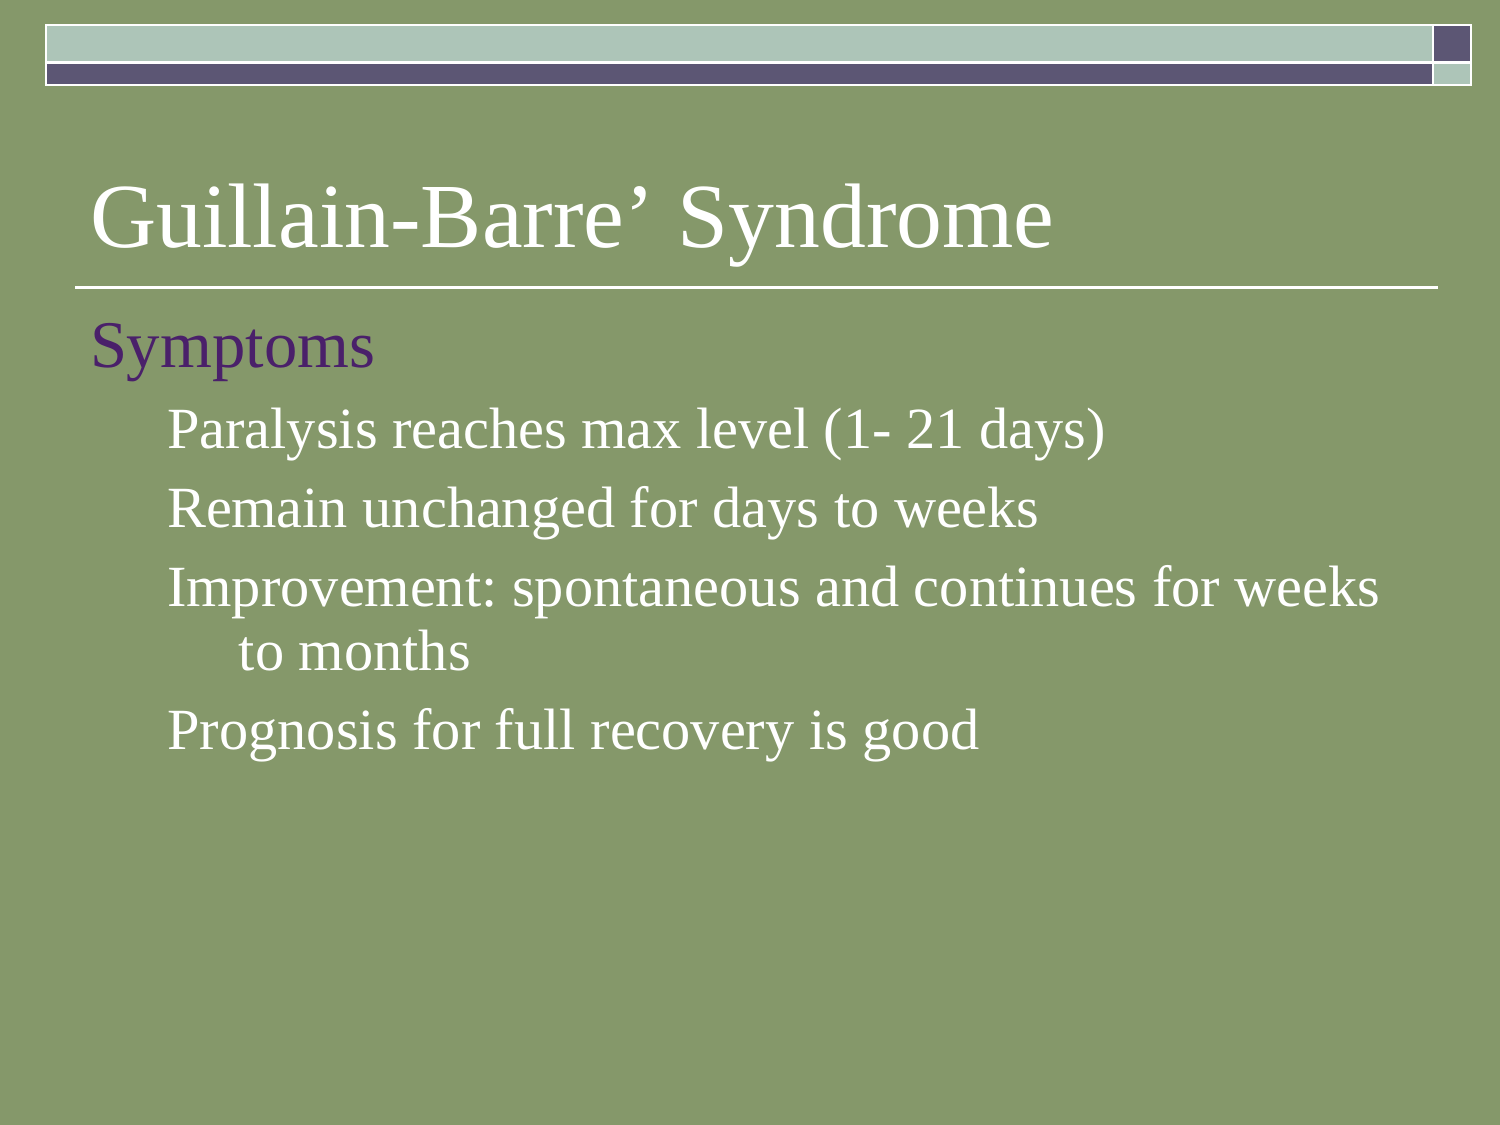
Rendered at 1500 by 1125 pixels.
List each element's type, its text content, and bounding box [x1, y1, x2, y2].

title Guillain-Barre’ Syndrome [75, 87, 1426, 275]
list Symptoms Paralysis reaches max level (1- 21 days) Remain unchanged for days to weeks Improvement: spontaneous and continues for weeks to months Prognosis for full recovery is good [75, 299, 1426, 1006]
